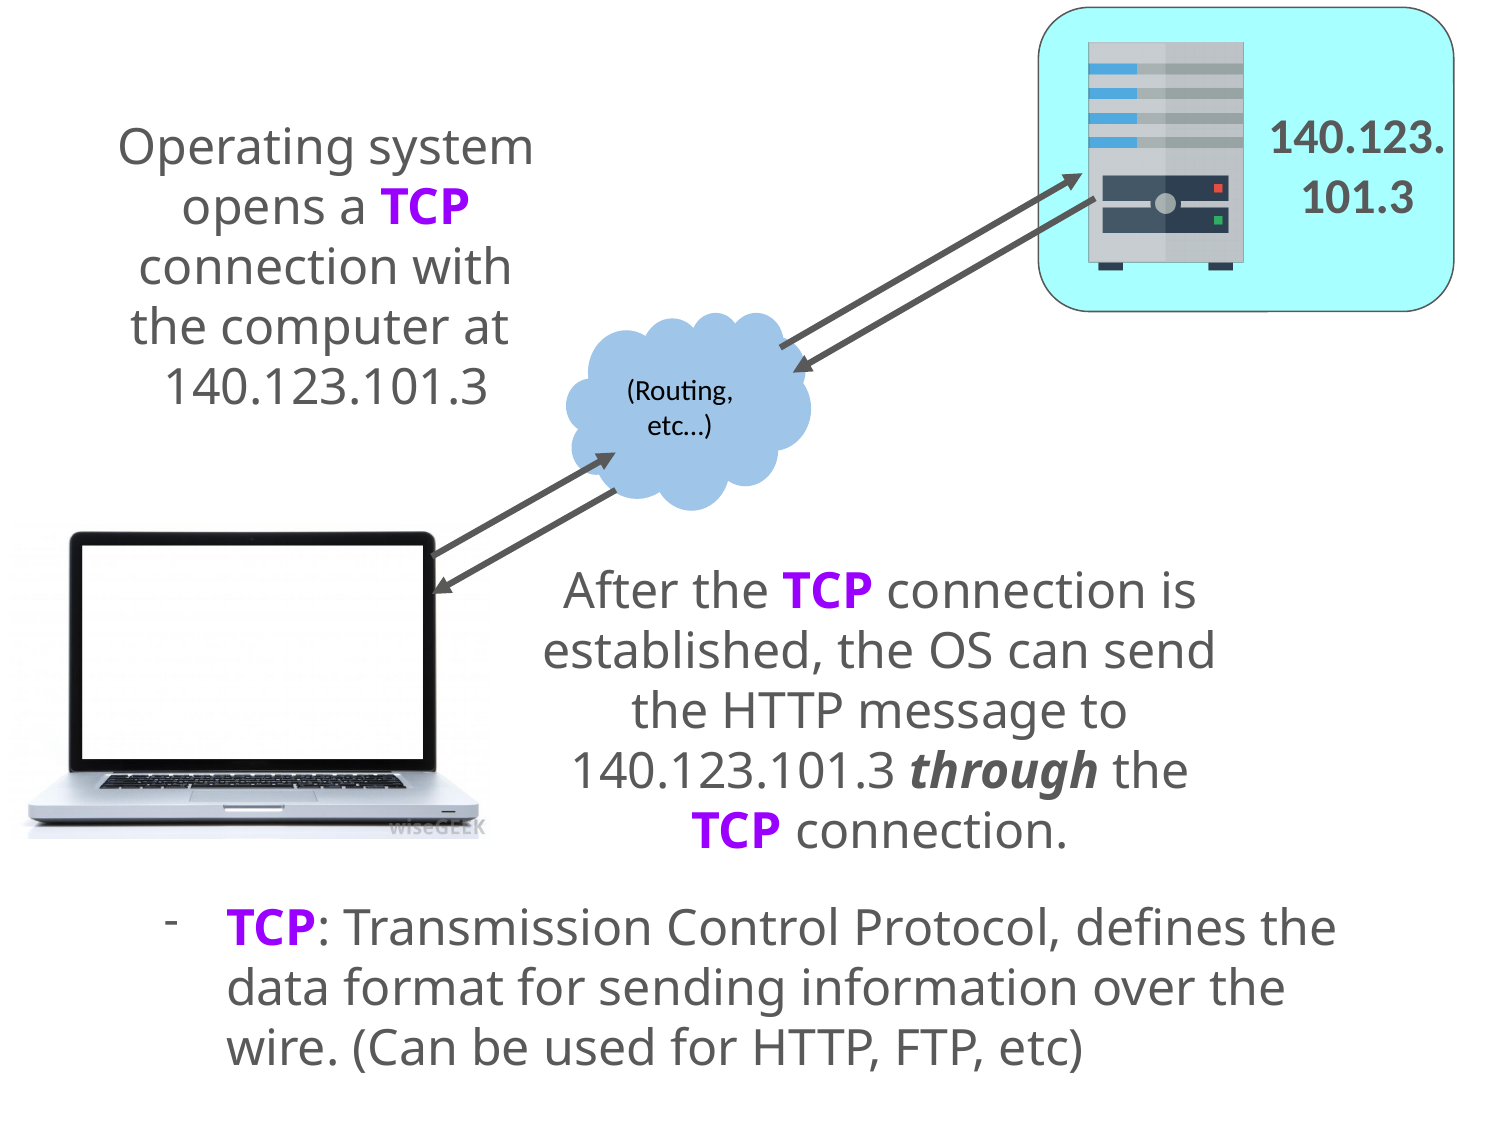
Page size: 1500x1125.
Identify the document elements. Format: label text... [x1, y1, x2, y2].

text_box [1038, 234, 1042, 280]
list After the TCP connection is established, the OS can send the HTTP message to 140.123.101.3 through the TCP connection. [519, 543, 1241, 772]
text_box [1043, 7, 1454, 88]
list Operating system opens a TCP connection with the computer at 140.123.101.3 [86, 99, 567, 471]
list TCP: Transmission Control Protocol, defines the data format for sending information over the wire. (Can be used for HTTP, FTP, etc) [136, 880, 1390, 1096]
text_box [1038, 201, 1042, 226]
picture [1042, 37, 1286, 281]
text_box [1042, 230, 1454, 312]
text_box (Routing, etc…) [565, 312, 812, 511]
text_box [1038, 39, 1042, 194]
picture [9, 524, 490, 839]
text_box 140.123.101.3 [1240, 88, 1474, 230]
